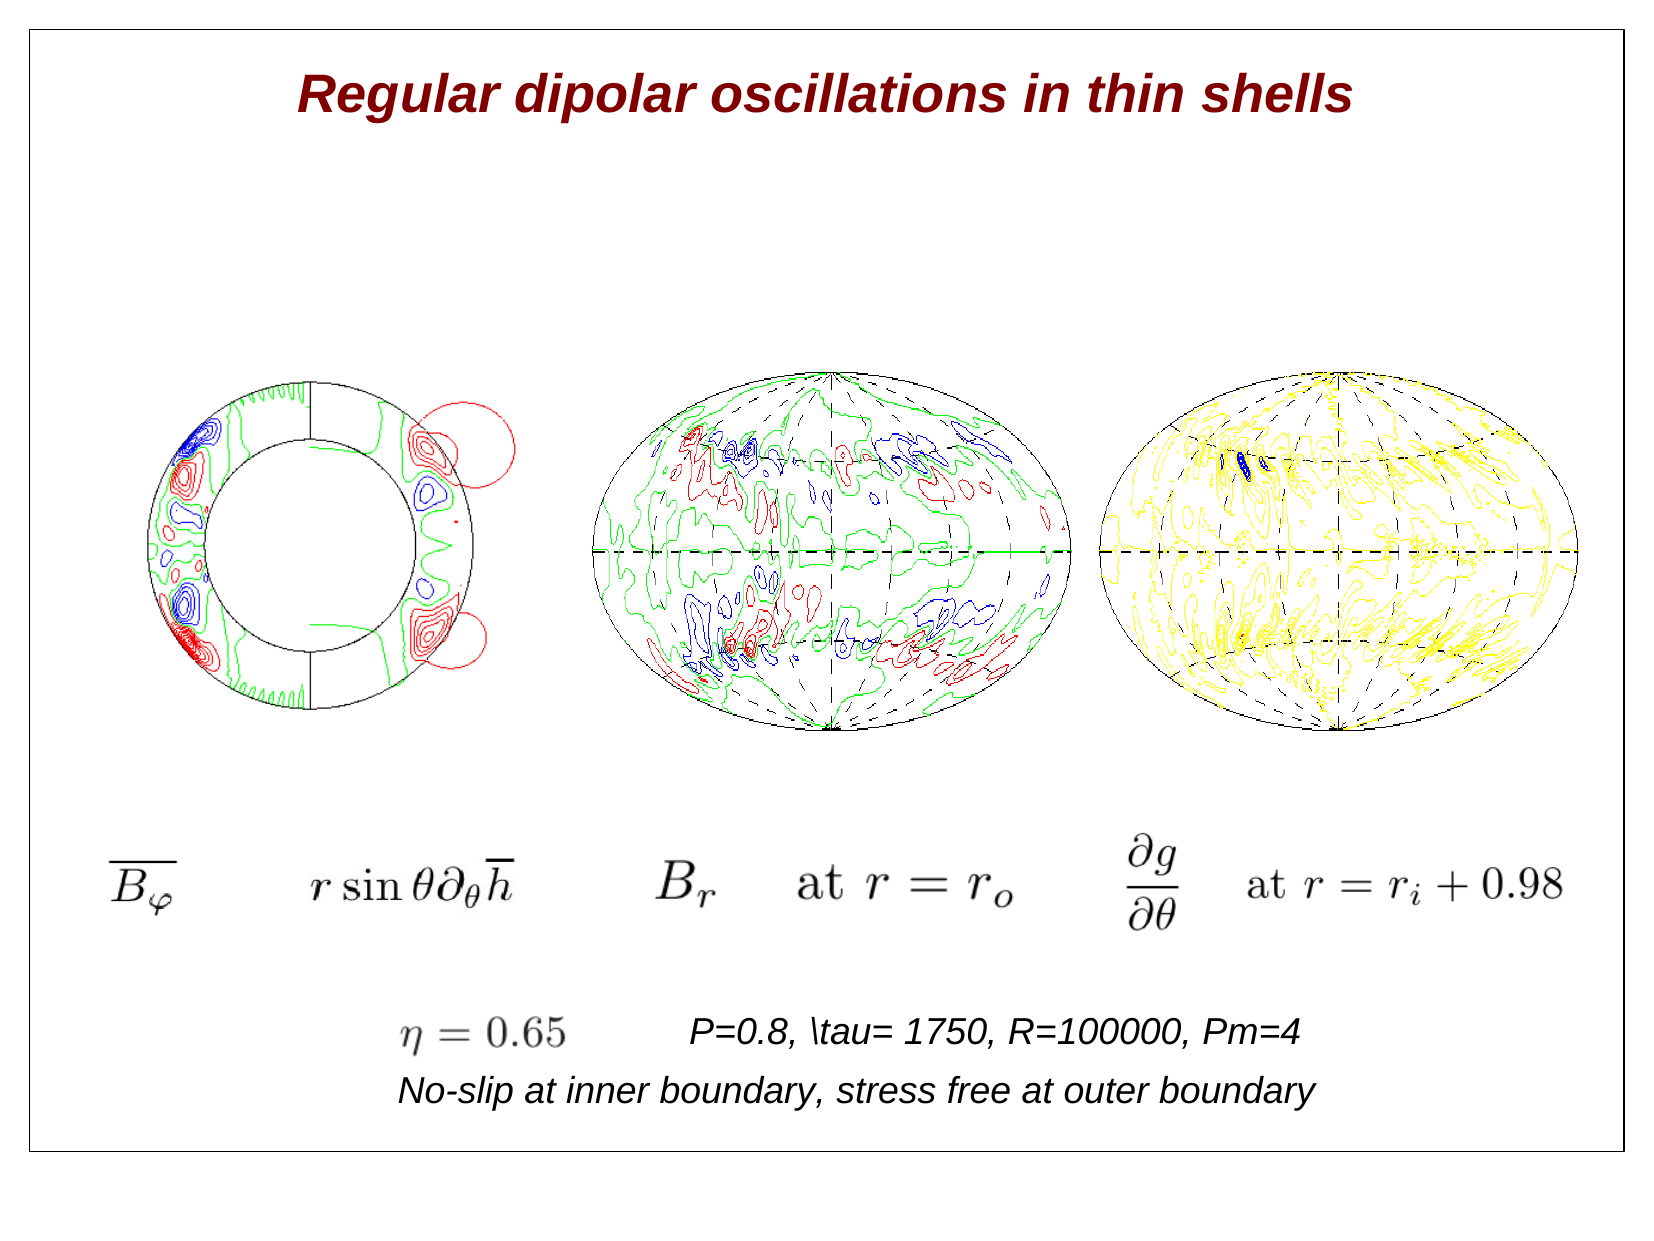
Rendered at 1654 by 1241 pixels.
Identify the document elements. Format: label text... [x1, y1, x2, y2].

text_box P=0.8, \tau= 1750, R=100000, Pm=4 [674, 1003, 1317, 1061]
picture [1123, 826, 1565, 945]
picture [649, 856, 1025, 916]
picture [53, 291, 556, 804]
picture [584, 296, 1087, 799]
picture [1091, 296, 1594, 799]
picture [70, 843, 550, 928]
text_box Regular dipolar oscillations in thin shells [282, 56, 1371, 133]
text_box No-slip at inner boundary, stress free at outer boundary [383, 1063, 1331, 1120]
picture [390, 1005, 575, 1065]
